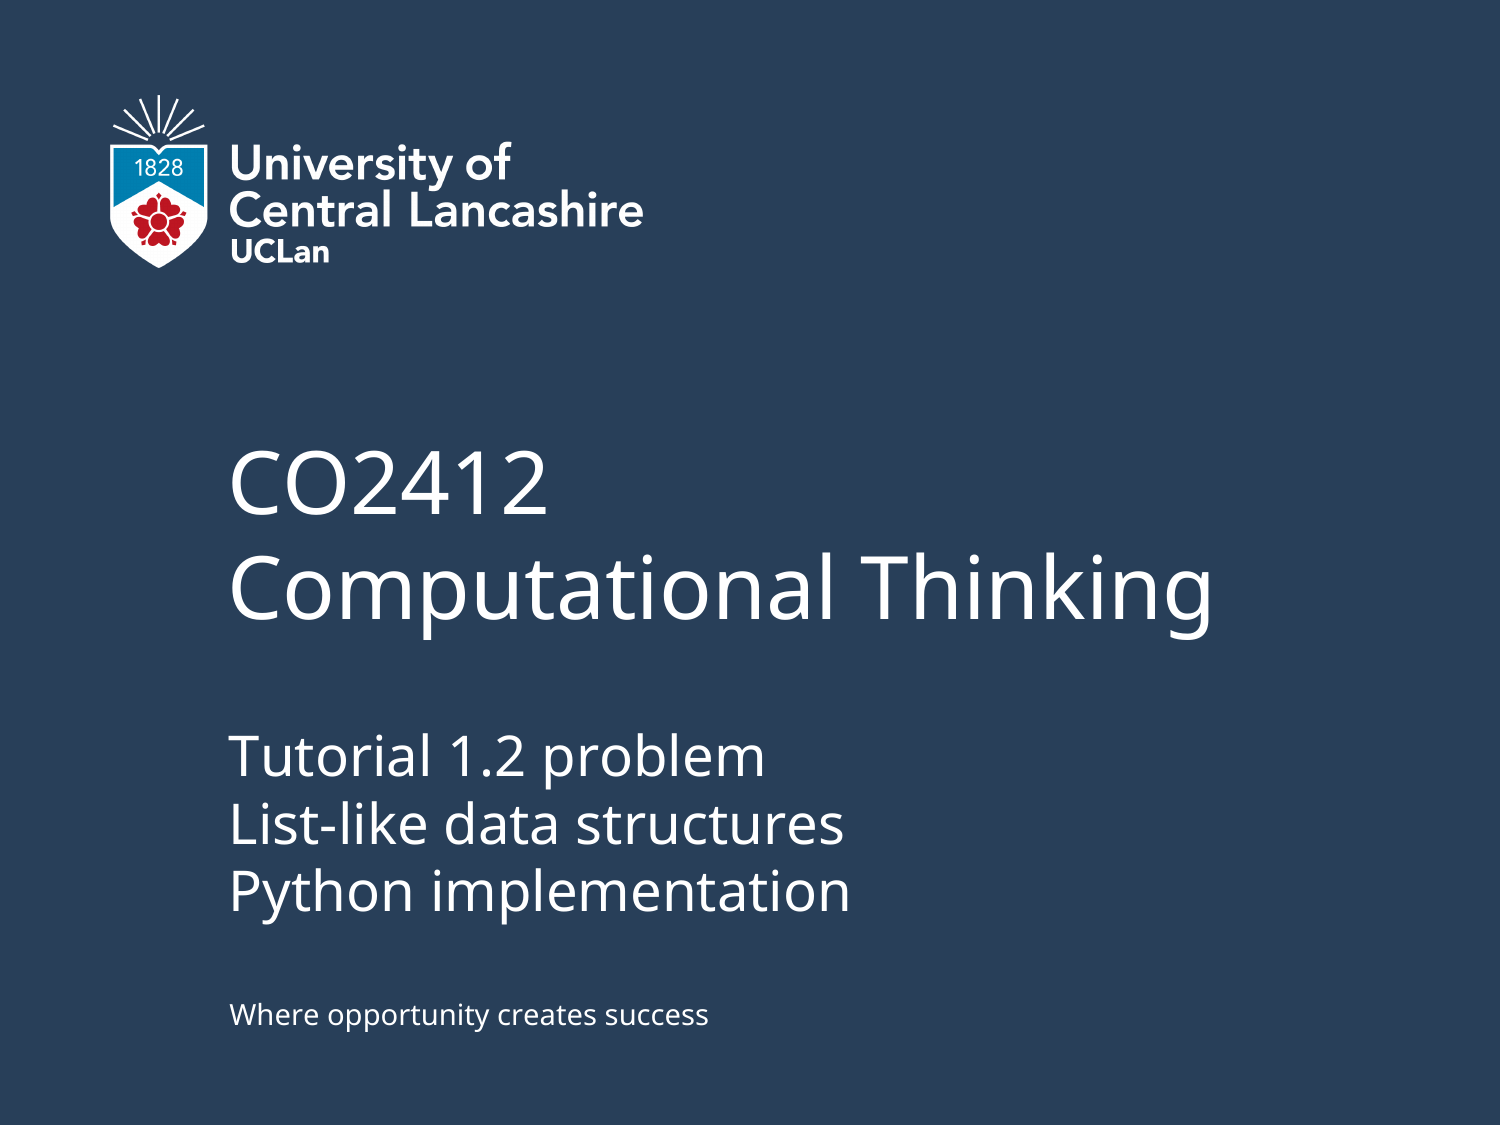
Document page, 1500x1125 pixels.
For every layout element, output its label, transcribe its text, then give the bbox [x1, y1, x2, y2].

text_box Tutorial 1.2 problem List-like data structures Python implementation [214, 701, 1343, 943]
picture [110, 95, 643, 268]
text_box CO2412 Computational Thinking [212, 411, 1341, 653]
